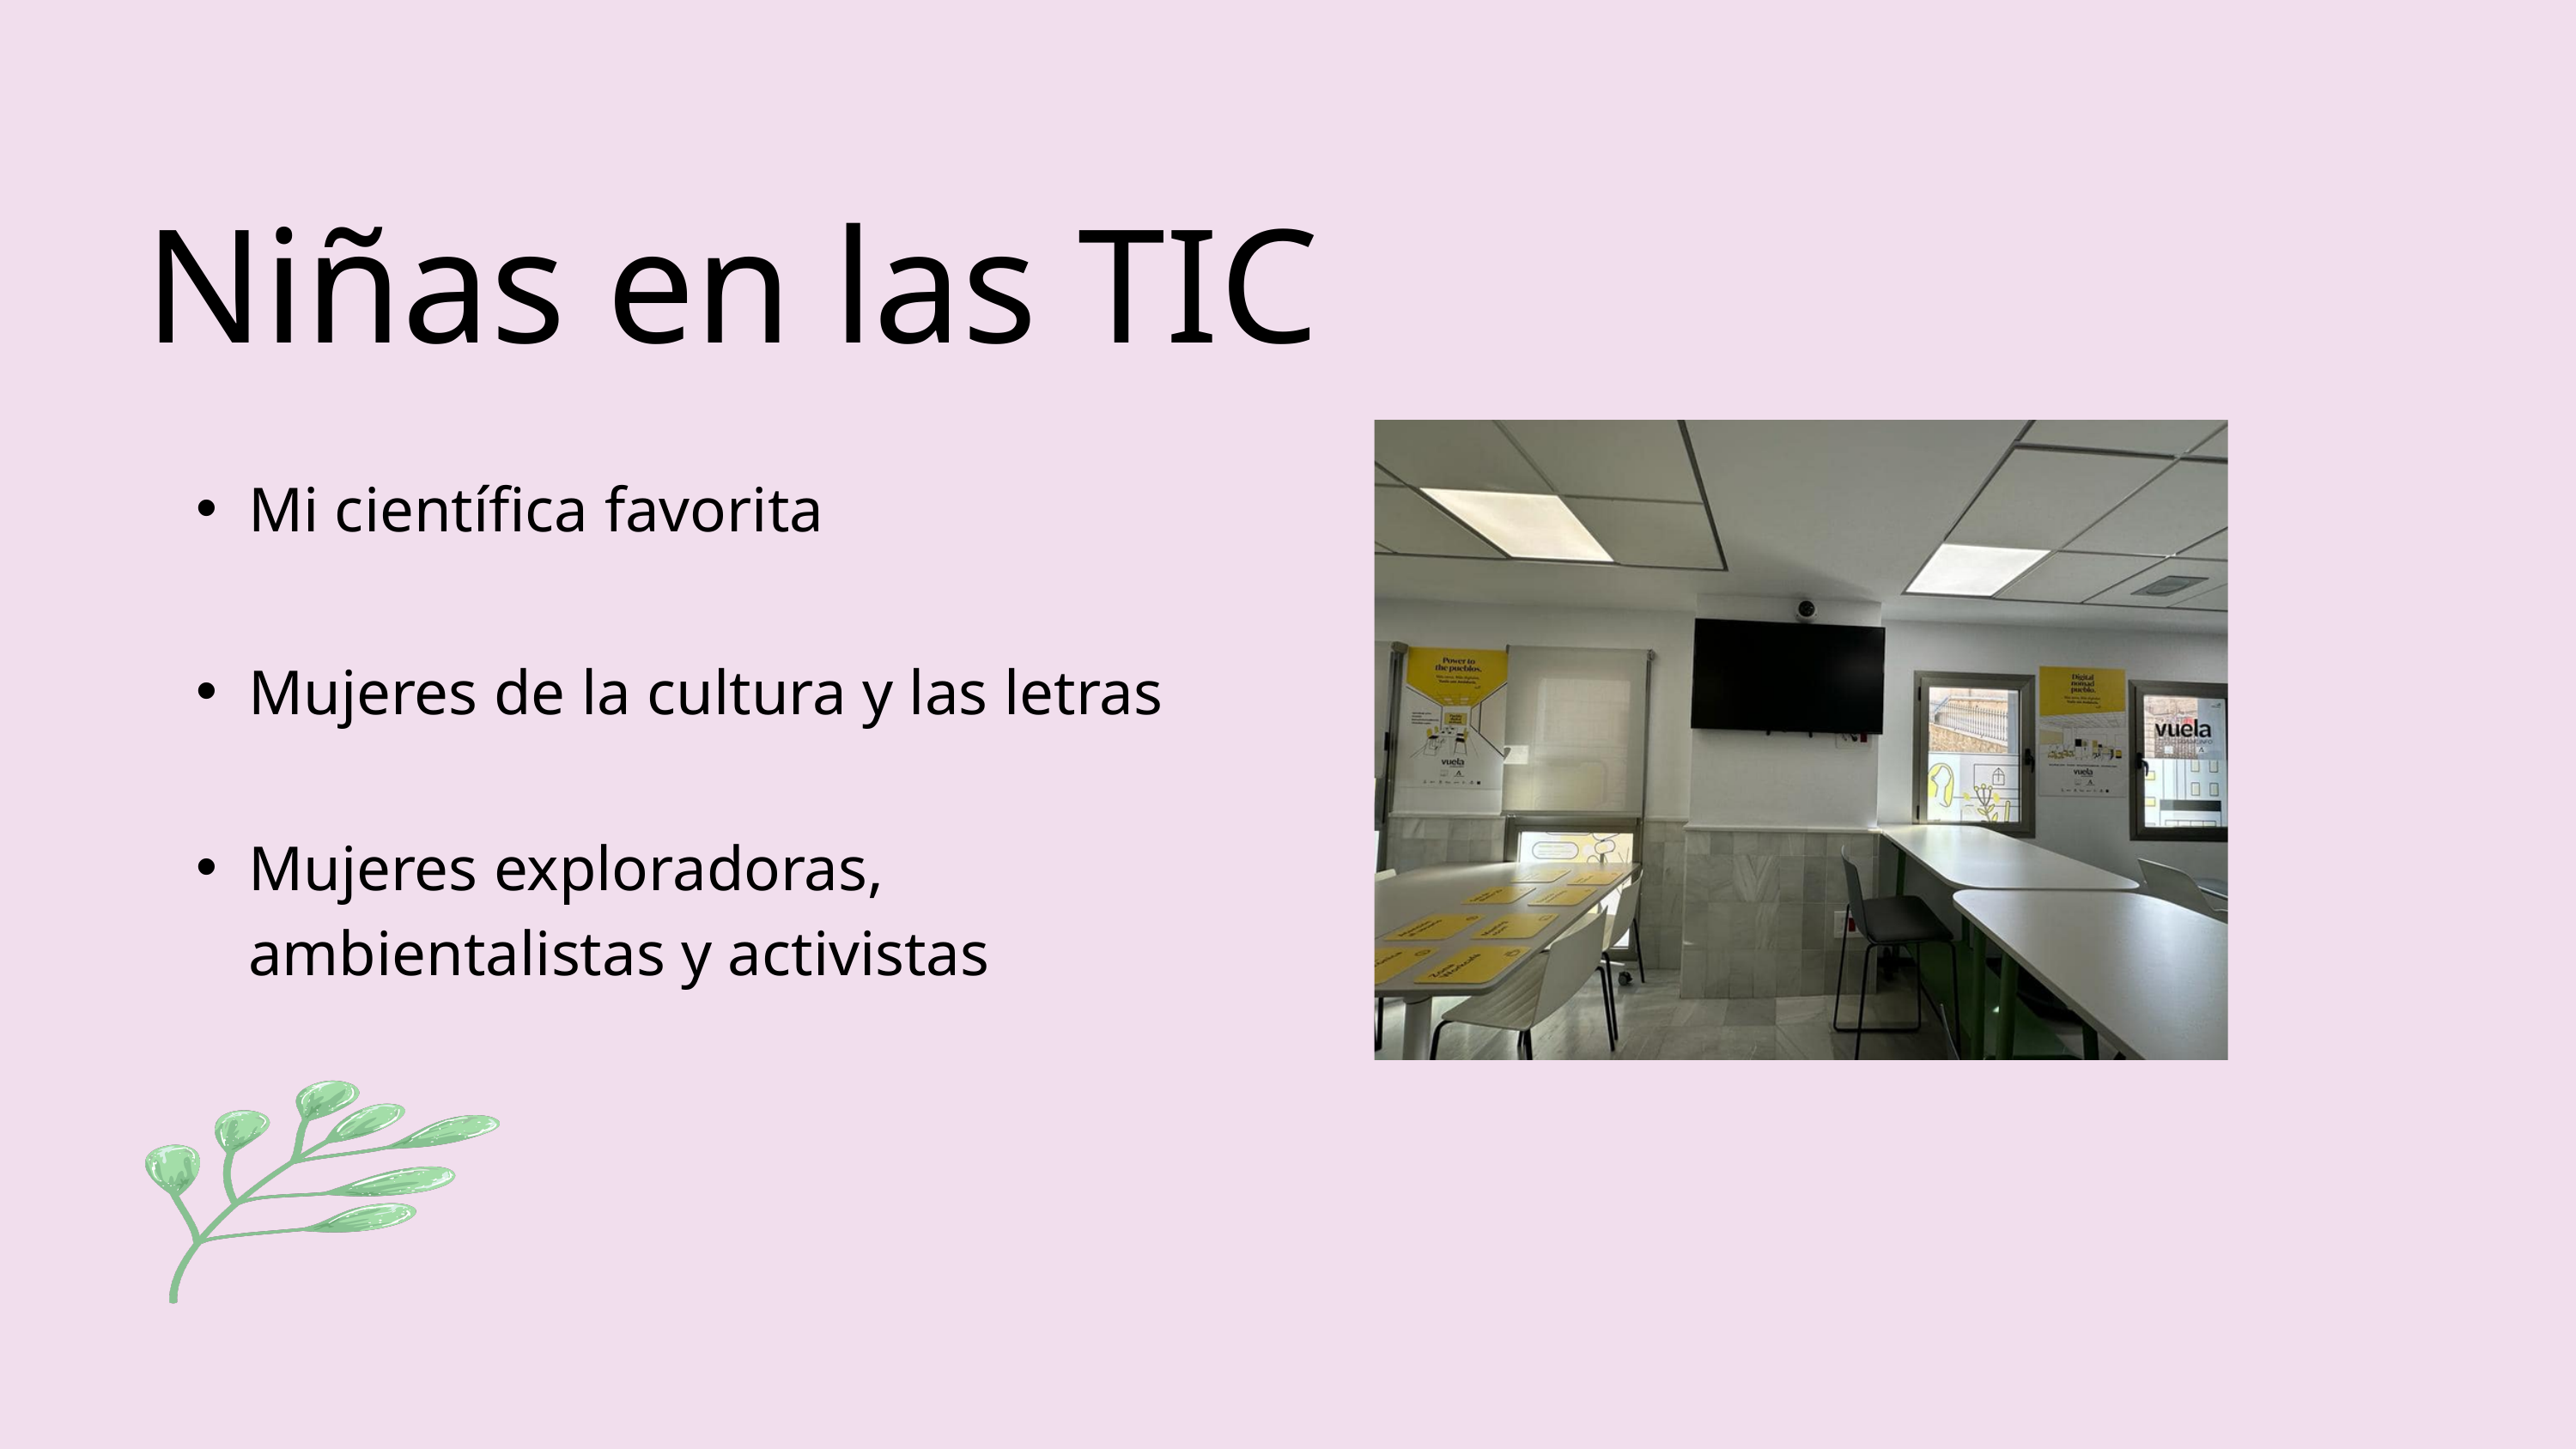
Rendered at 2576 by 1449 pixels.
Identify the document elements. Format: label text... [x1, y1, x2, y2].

text_box Niñas en las TIC [144, 154, 1631, 374]
text_box [1374, 420, 2228, 1060]
text_box Mi científica favorita Mujeres de la cultura y las letras Mujeres exploradoras, ambientalistas y activistas [144, 452, 1313, 988]
text_box [144, 1080, 501, 1304]
